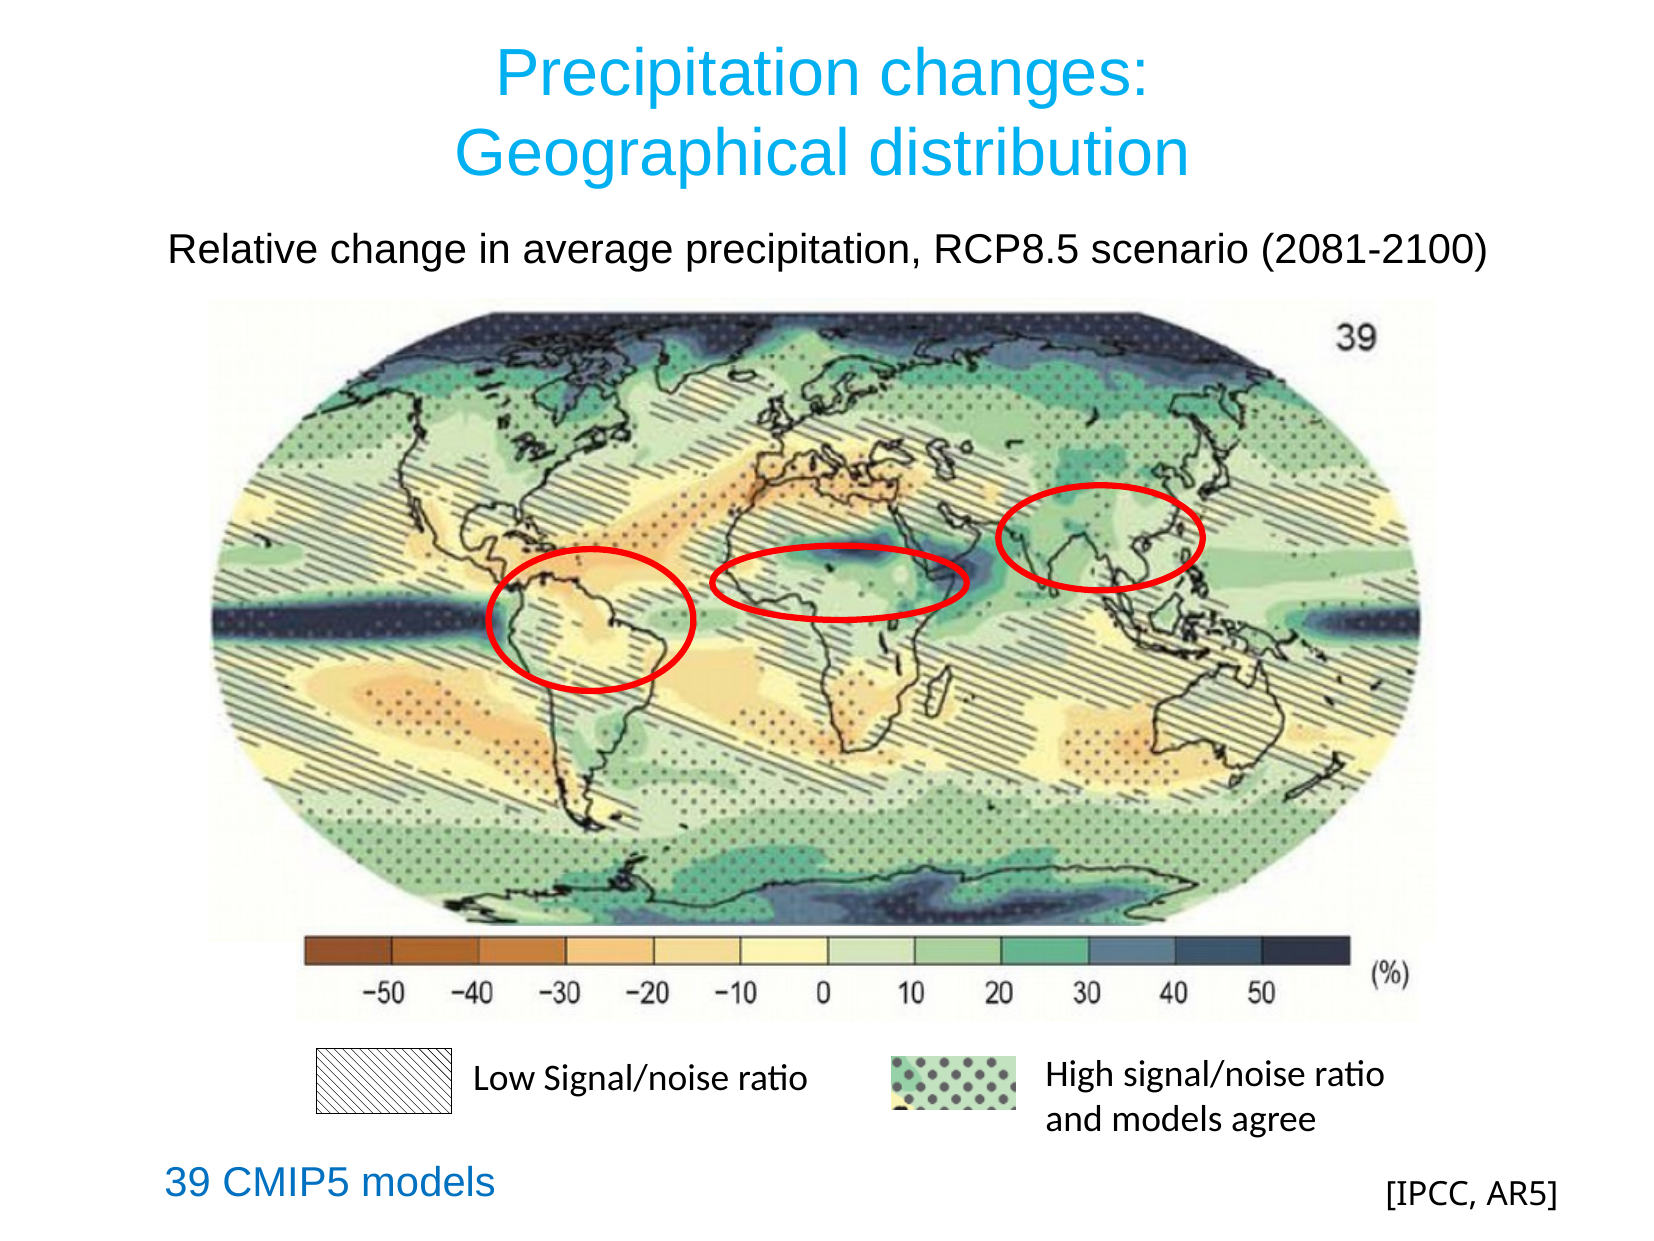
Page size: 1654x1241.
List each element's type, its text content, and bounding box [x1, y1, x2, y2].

text_box 39 CMIP5 models [50, 1147, 611, 1225]
text_box [316, 1048, 452, 1114]
text_box Low Signal/noise ratio [458, 1045, 824, 1106]
text_box [IPCC, AR5] [1370, 1165, 1640, 1226]
text_box High signal/noise ratio and models agree [1030, 1040, 1448, 1147]
picture [209, 298, 1436, 1022]
picture [891, 1056, 1016, 1110]
text_box Relative change in average precipitation, RCP8.5 scenario (2081-2100) [78, 214, 1579, 280]
text_box Precipitation changes: Geographical distribution [94, 21, 1551, 197]
